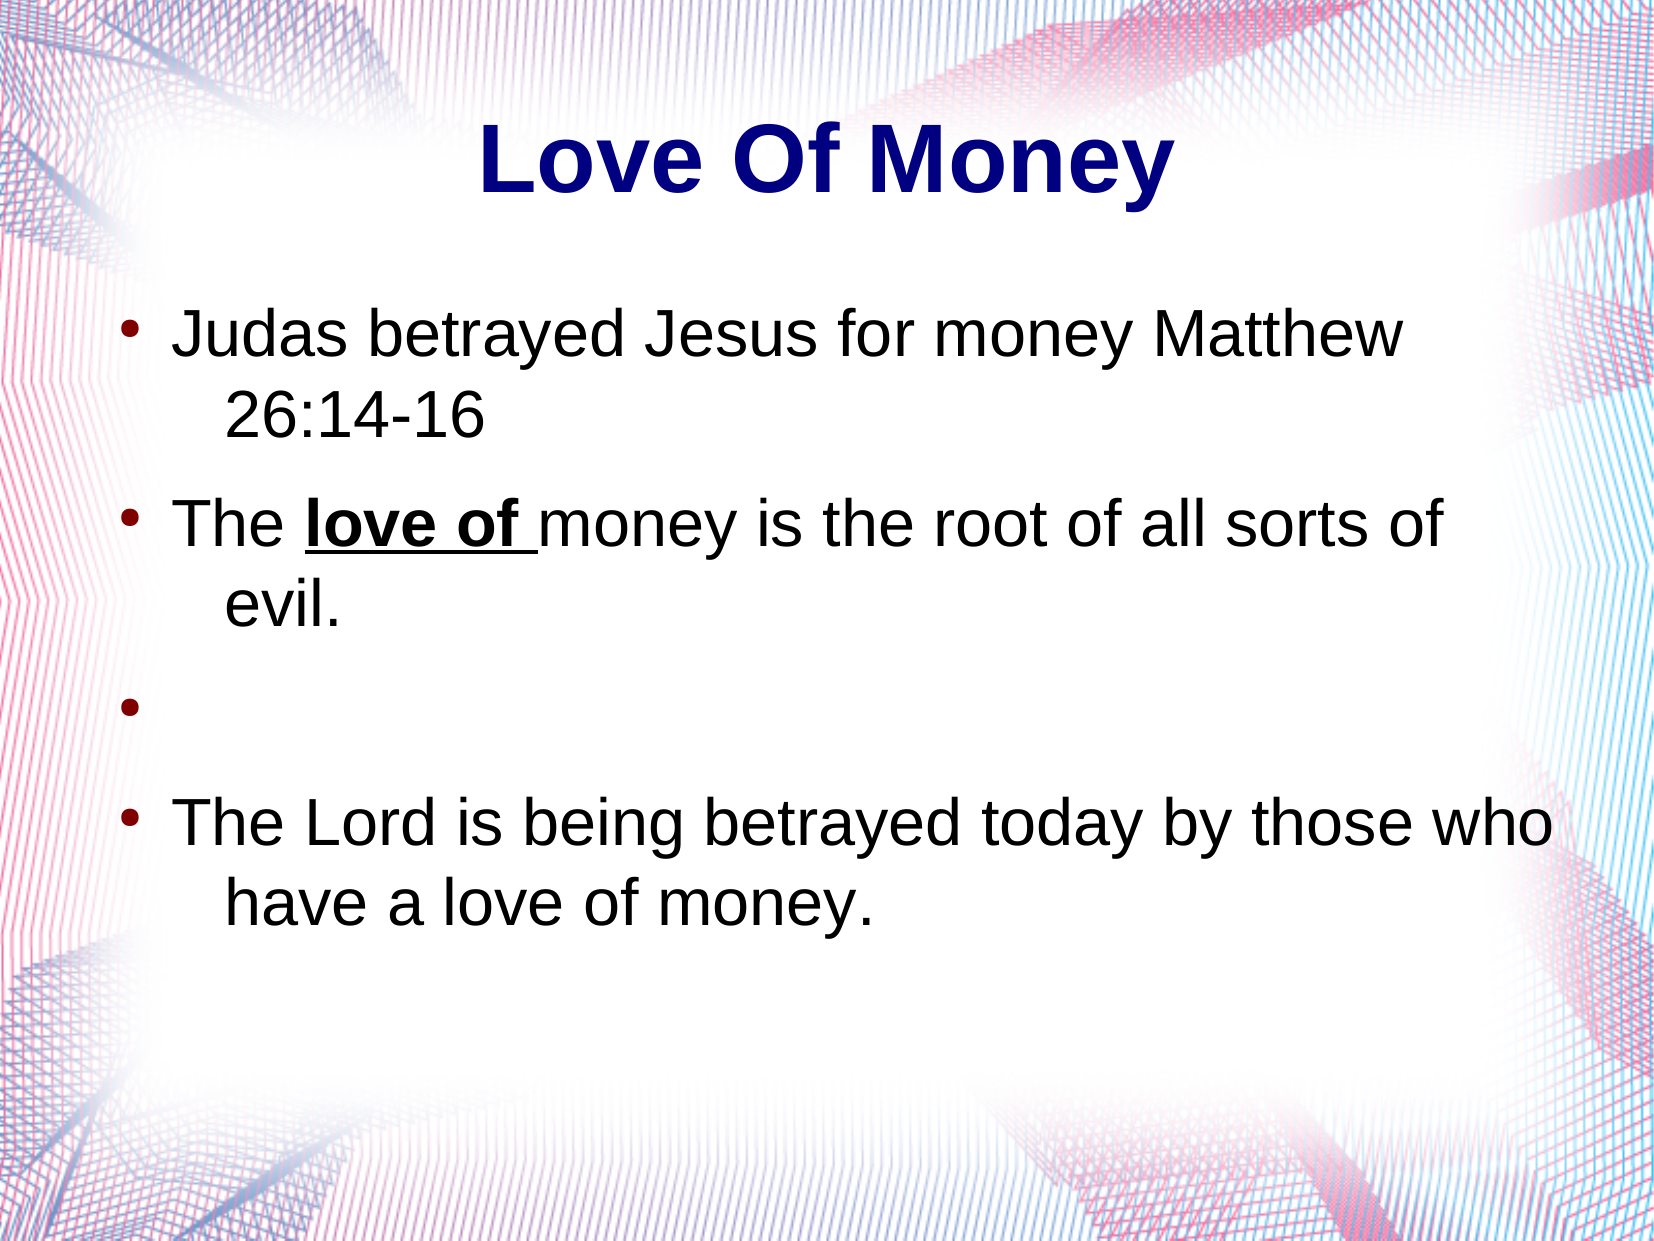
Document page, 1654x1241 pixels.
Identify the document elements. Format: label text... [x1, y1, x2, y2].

title Love Of Money [82, 49, 1571, 257]
list Judas betrayed Jesus for money Matthew 26:14-16 The love of money is the root of all sorts of evil. The Lord is being betrayed today by those who have a love of money. [82, 290, 1571, 1109]
